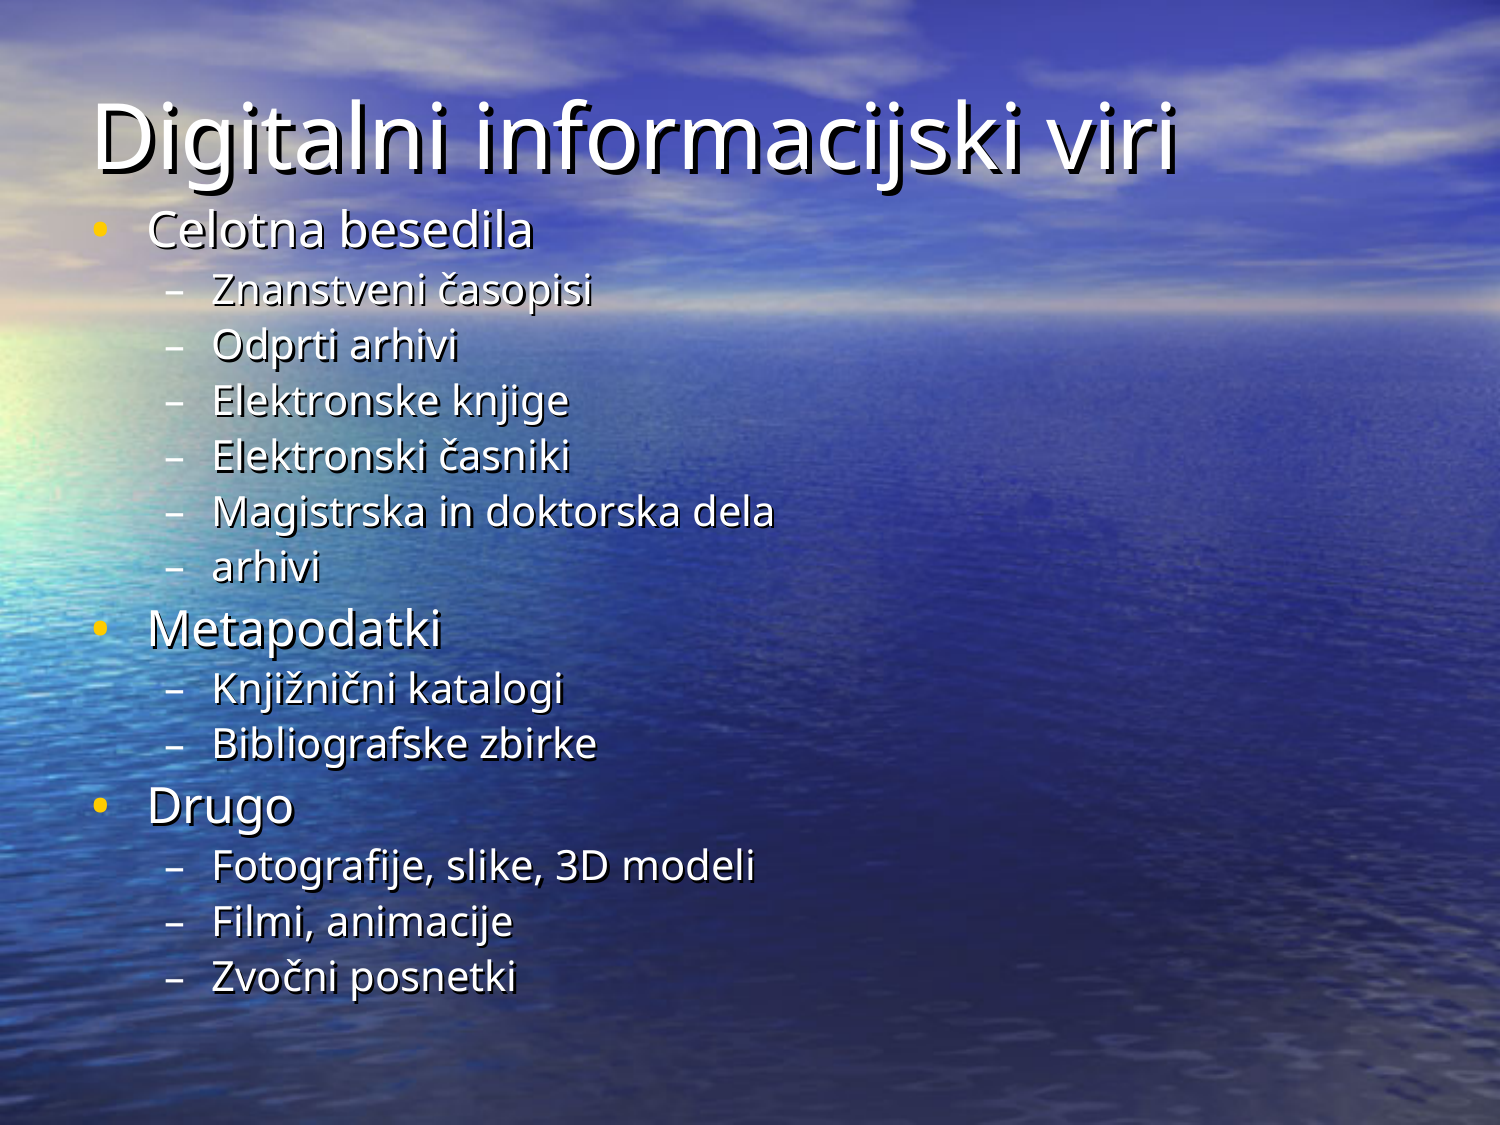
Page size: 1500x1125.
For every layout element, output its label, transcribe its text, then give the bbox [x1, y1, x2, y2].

picture [0, 0, 1500, 1125]
title Digitalni informacijski viri [75, 47, 1426, 196]
list Celotna besedila Znanstveni časopisi Odprti arhivi Elektronske knjige Elektronski časniki Magistrska in doktorska dela arhivi Metapodatki Knjižnični katalogi Bibliografske zbirke Drugo Fotografije, slike, 3D modeli Filmi, animacije Zvočni posnetki [75, 196, 1426, 1081]
